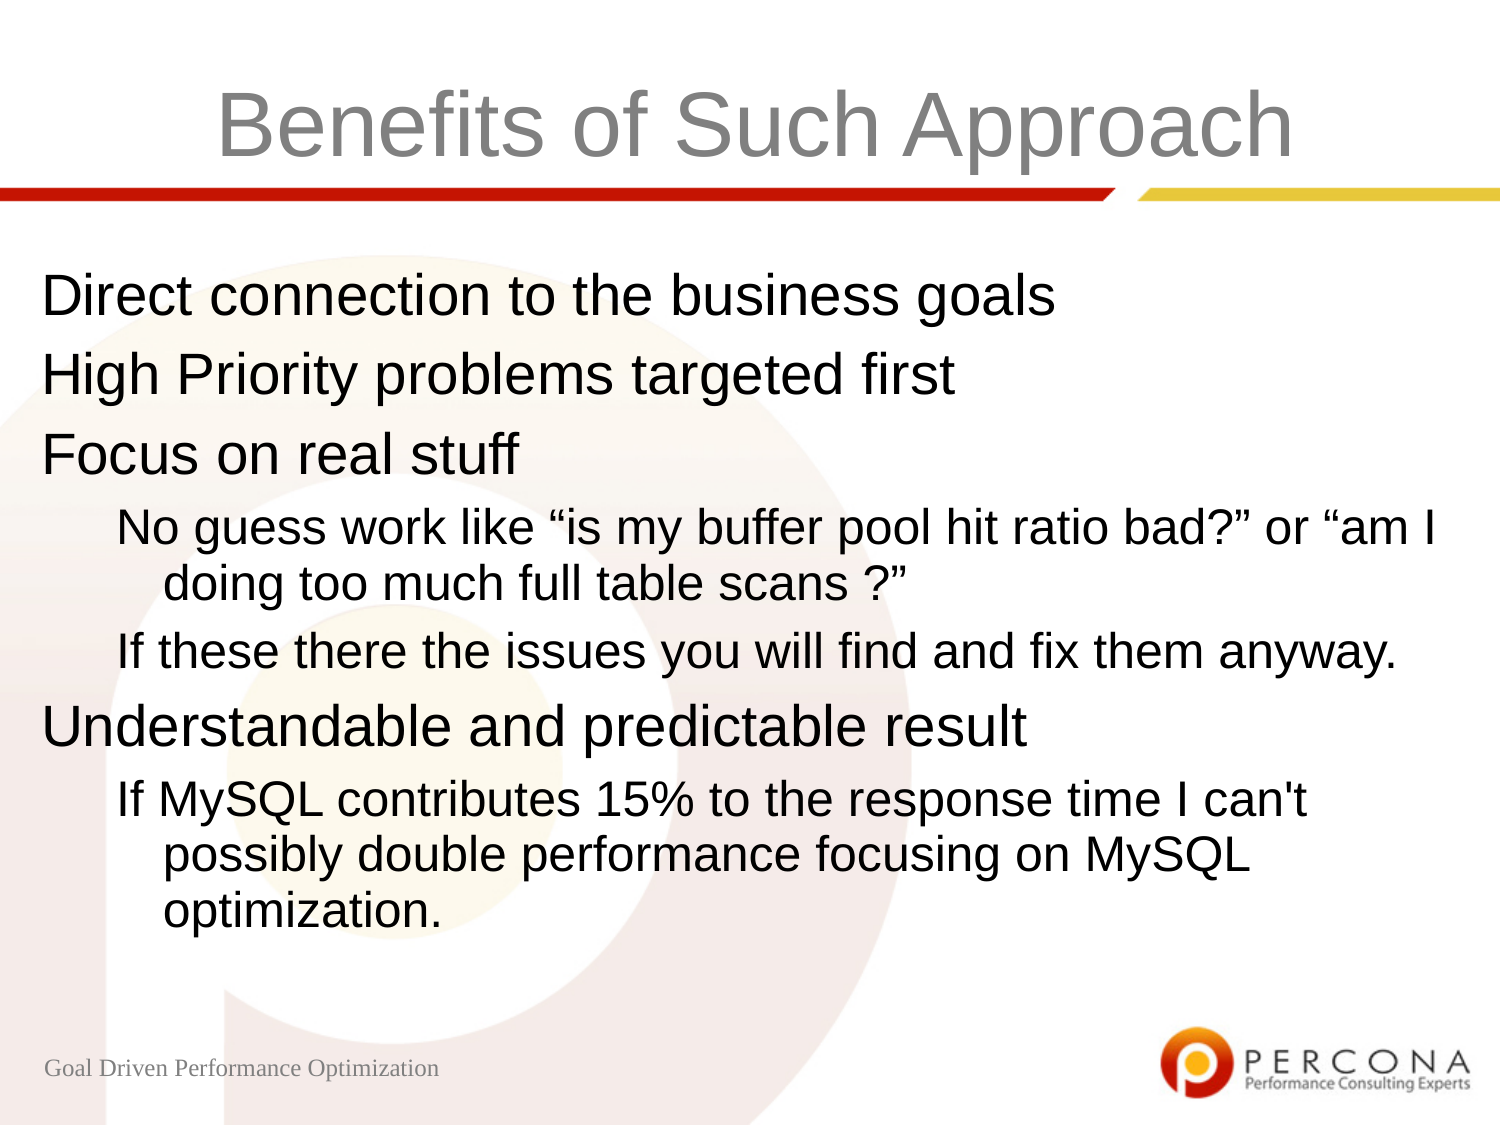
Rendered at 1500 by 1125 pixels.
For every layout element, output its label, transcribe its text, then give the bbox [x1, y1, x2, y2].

title Benefits of Such Approach [41, 62, 1471, 187]
picture [0, 0, 1500, 1125]
list Direct connection to the business goals High Priority problems targeted first Focus on real stuff No guess work like “is my buffer pool hit ratio bad?” or “am I doing too much full table scans ?” If these there the issues you will find and fix them anyway. Understandable and predictable result If MySQL contributes 15% to the response time I can't possibly double performance focusing on MySQL optimization. [41, 262, 1471, 1021]
